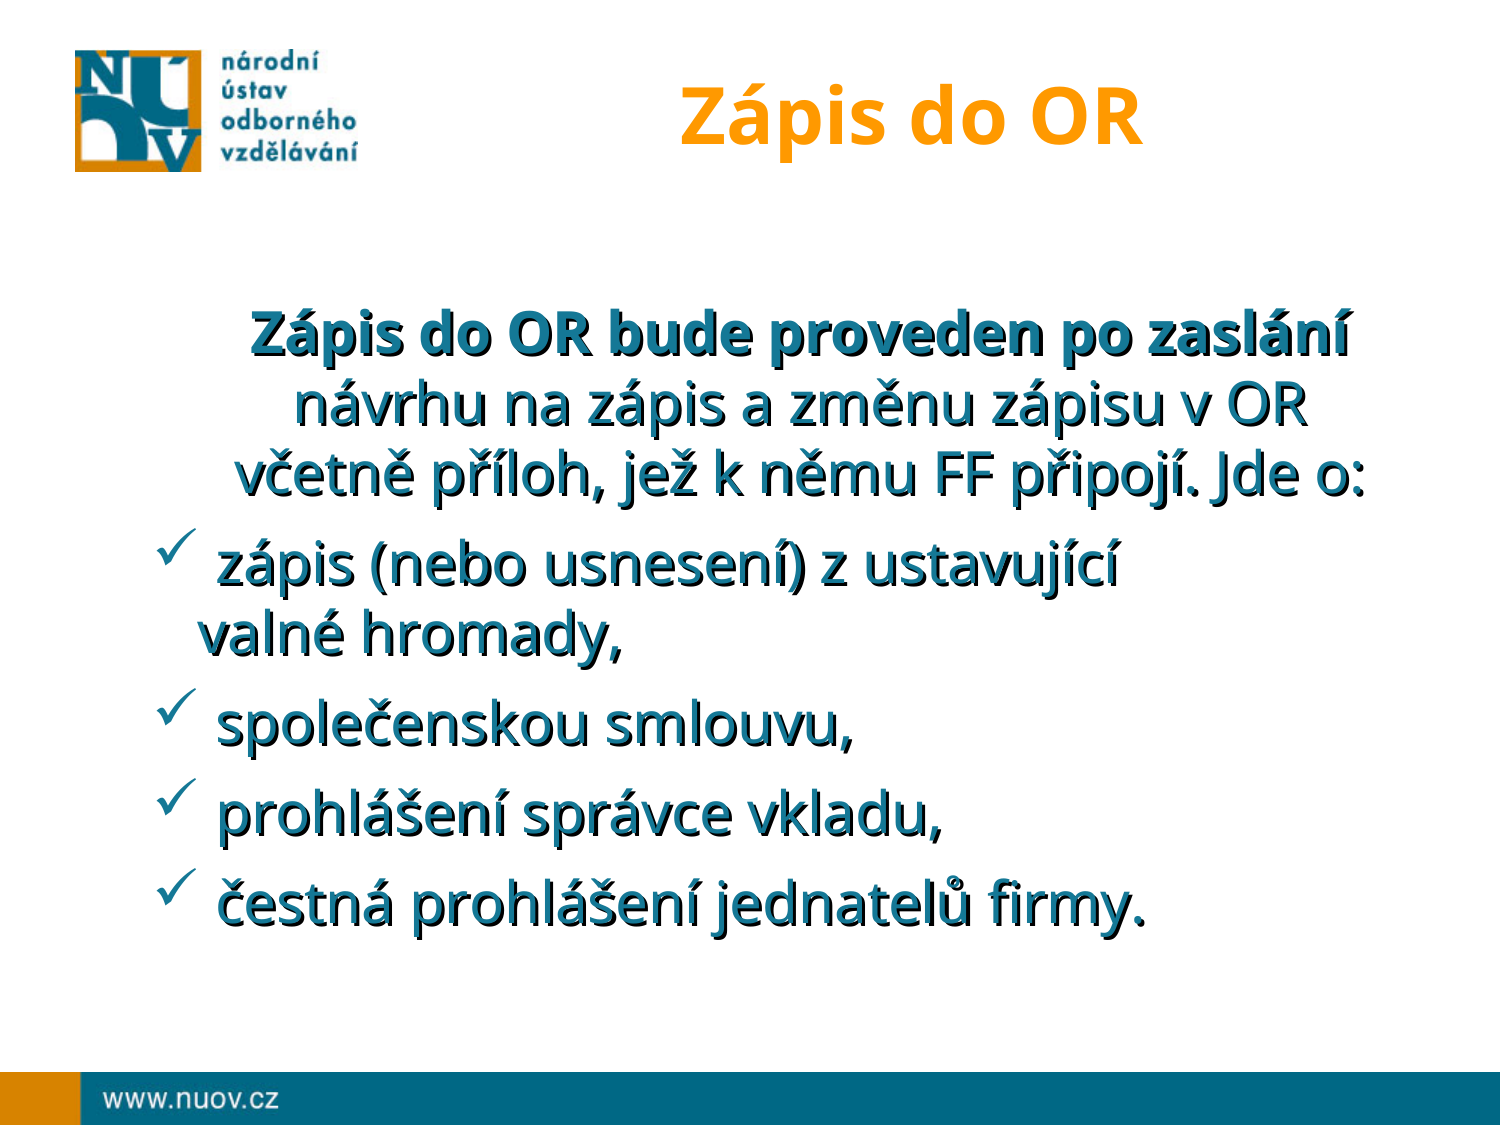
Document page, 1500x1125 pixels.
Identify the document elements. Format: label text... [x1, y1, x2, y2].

text_box [75, 50, 358, 172]
text_box [0, 1072, 1500, 1125]
text_box Zápis do OR bude proveden po zaslání návrhu na zápis a změnu zápisu v OR včetně příloh, jež k němu FF připojí. Jde o: zápis (nebo usnesení) z ustavující valné hromady, společenskou smlouvu, prohlášení správce vkladu, čestná prohlášení jednatelů firmy. [137, 287, 1463, 943]
title Zápis do OR [399, 37, 1425, 188]
